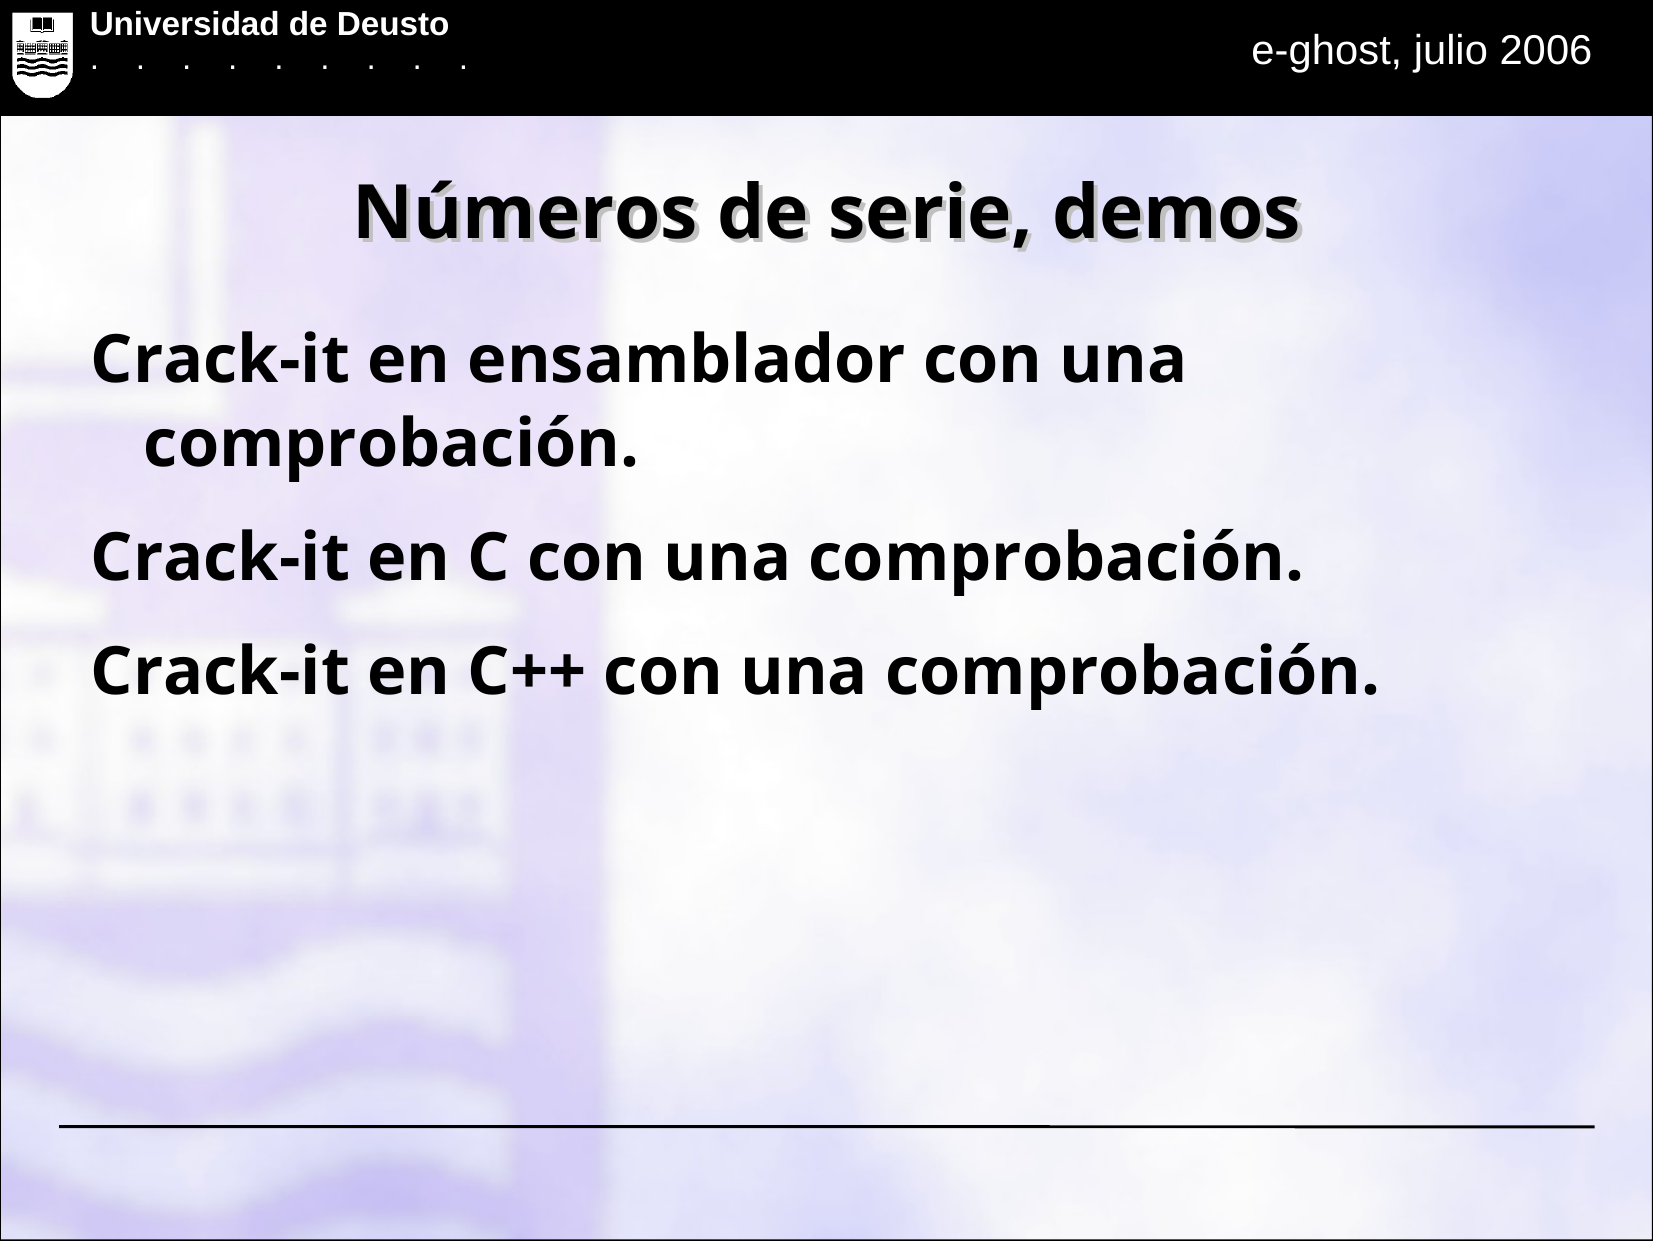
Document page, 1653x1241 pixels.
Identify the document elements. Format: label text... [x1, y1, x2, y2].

list Crack-it en ensamblador con una comprobación. Crack-it en C con una comprobación. Crack-it en C++ con una comprobación. [73, 314, 1560, 1107]
title Números de serie, demos [121, 140, 1533, 279]
picture [1, 116, 1651, 1239]
